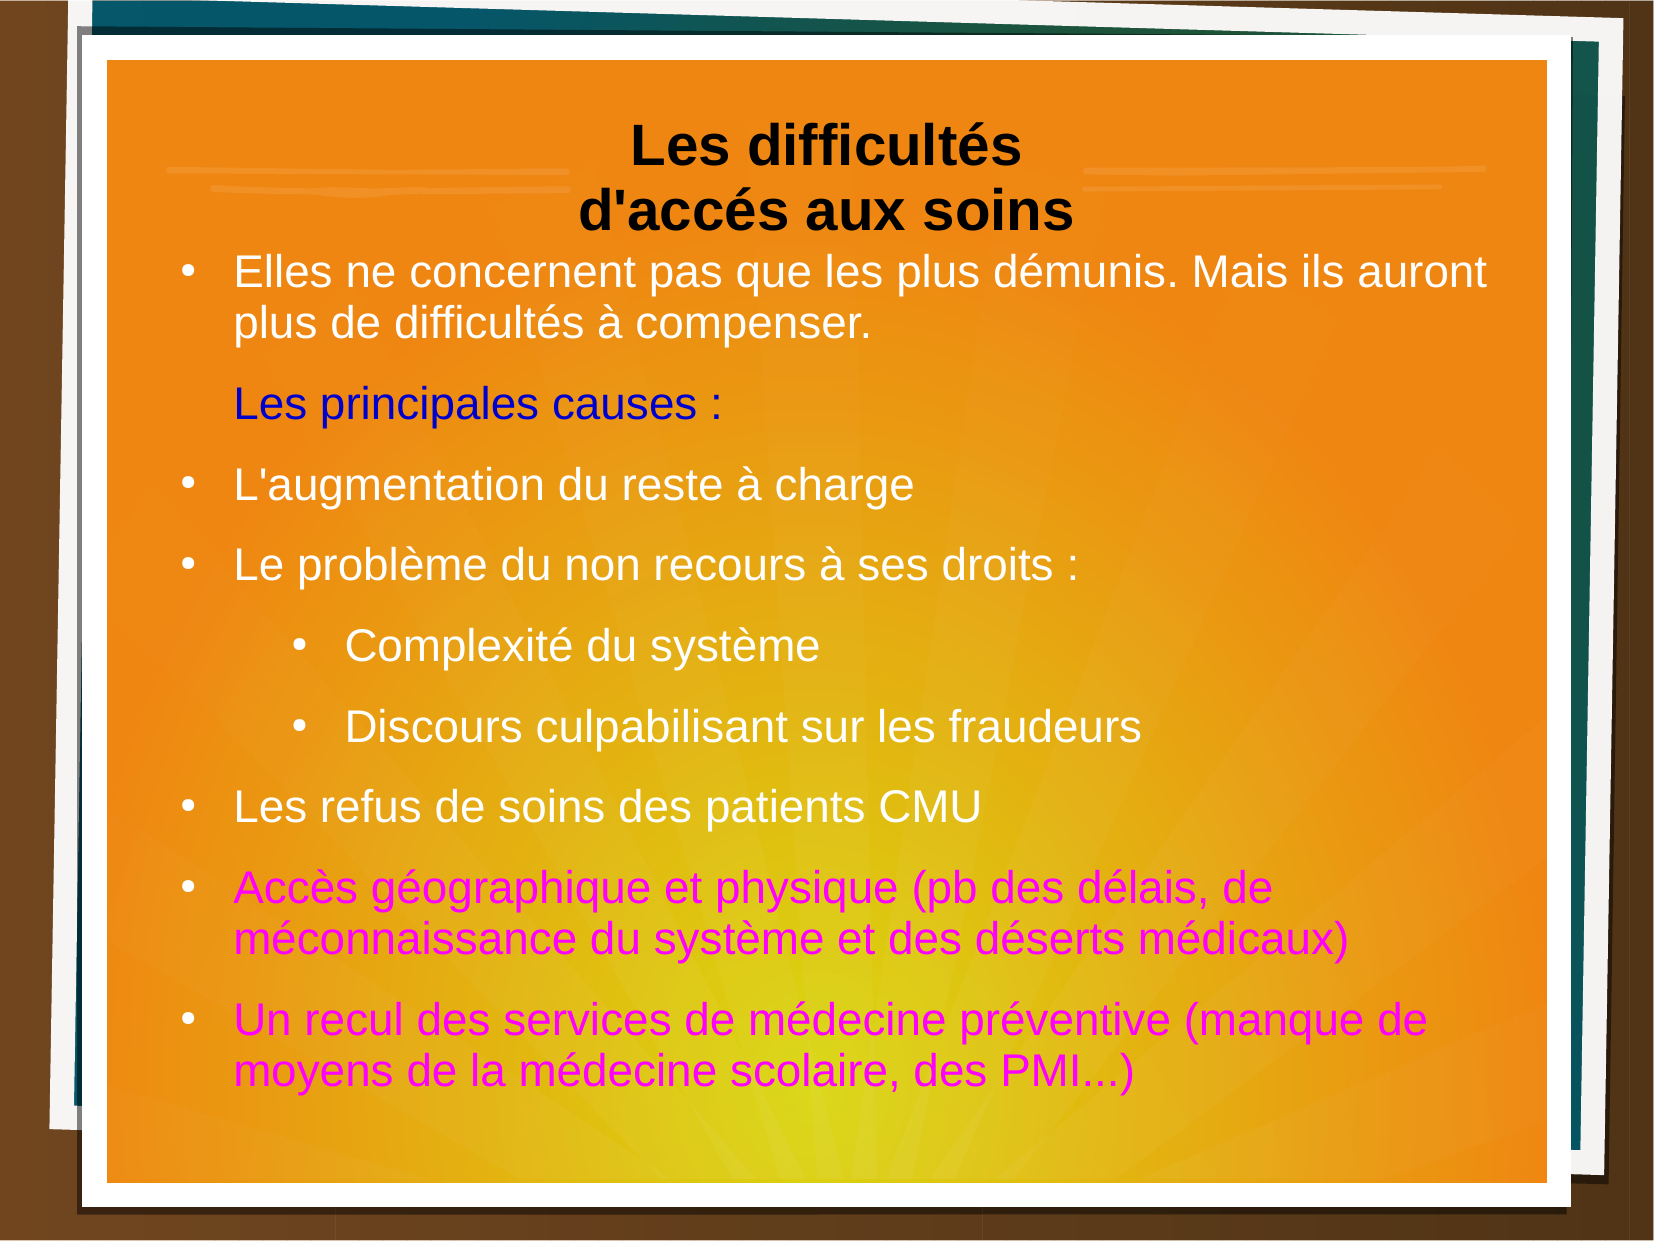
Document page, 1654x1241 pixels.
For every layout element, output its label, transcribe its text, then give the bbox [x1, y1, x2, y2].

list Elles ne concernent pas que les plus démunis. Mais ils auront plus de difficultés à compenser. Les principales causes : L'augmentation du reste à charge Le problème du non recours à ses droits : Complexité du système Discours culpabilisant sur les fraudeurs Les refus de soins des patients CMU Accès géographique et physique (pb des délais, de méconnaissance du système et des déserts médicaux) Un recul des services de médecine préventive (manque de moyens de la médecine scolaire, des PMI...) [162, 245, 1492, 1205]
title Les difficultés d'accés aux soins [566, 78, 1087, 245]
